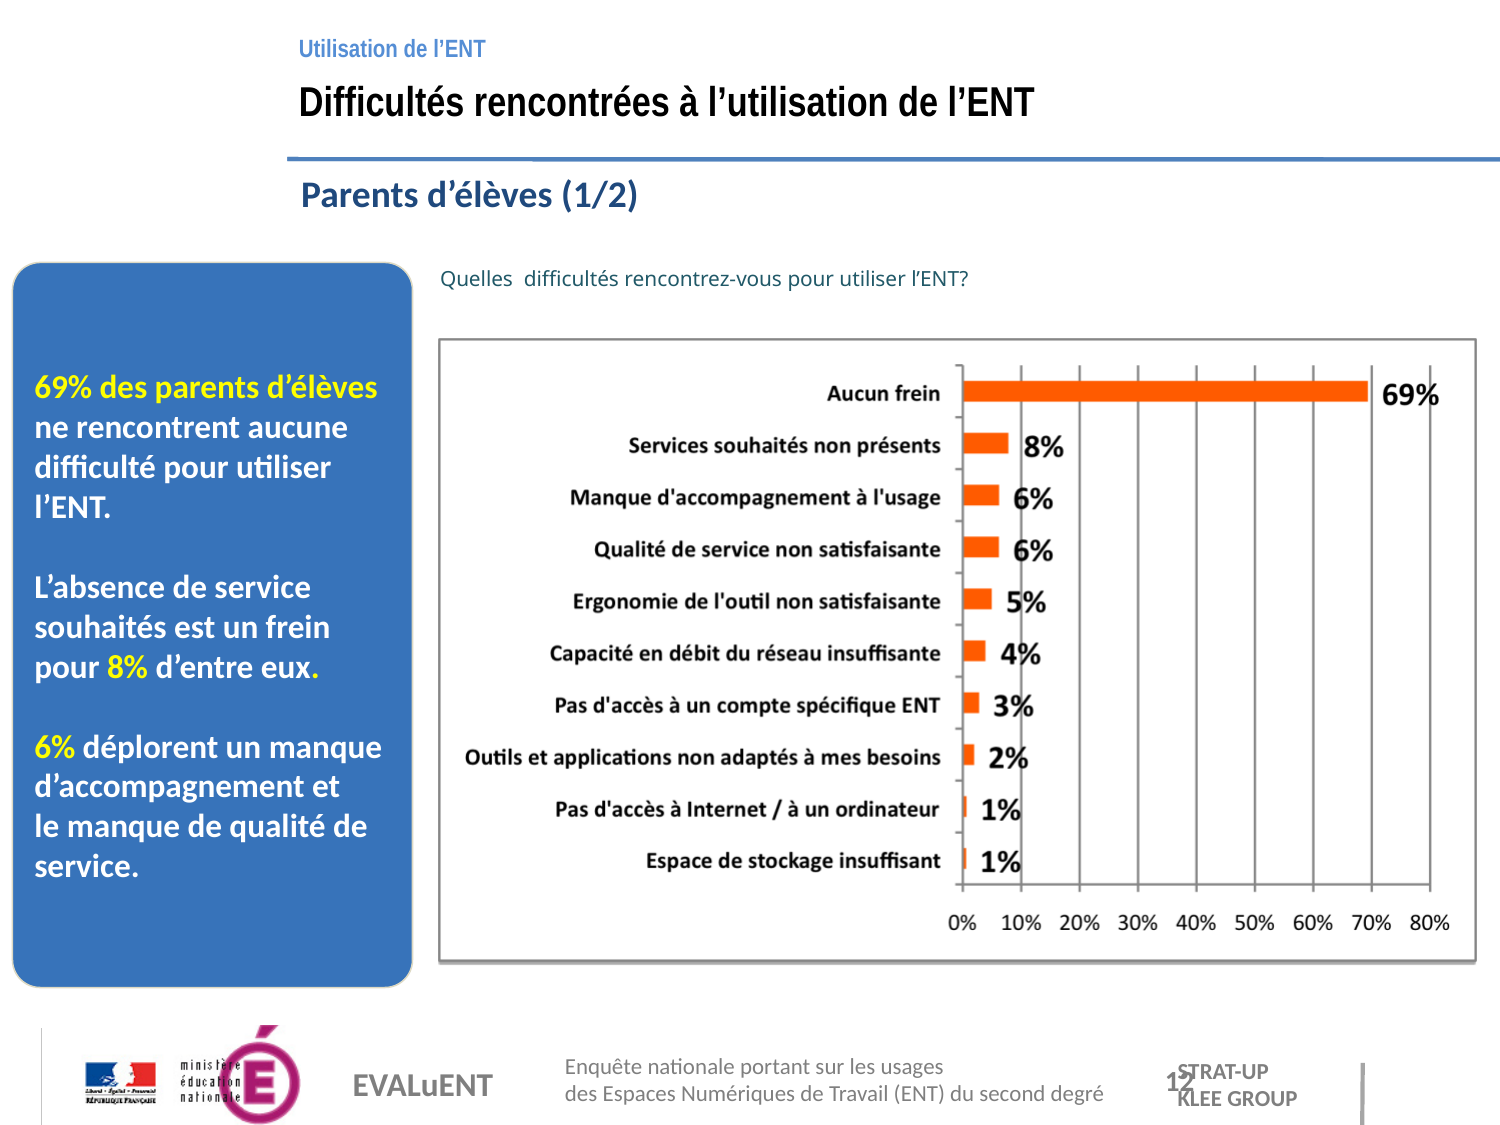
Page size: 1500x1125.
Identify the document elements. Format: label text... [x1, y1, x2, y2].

text_box Utilisation de l’ENT Difficultés rencontrées à l’utilisation de l’ENT [284, 25, 1455, 100]
text_box 69% des parents d’élèves ne rencontrent aucune difficulté pour utiliser l’ENT. L’absence de service souhaités est un frein pour 8% d’entre eux. 6% déplorent un manque d’accompagnement et le manque de qualité de service. [12, 262, 413, 988]
text_box [1074, 1050, 1426, 1110]
picture [437, 337, 1478, 963]
text_box Quelles difficultés rencontrez-vous pour utiliser l’ENT? [425, 258, 1500, 300]
text_box Parents d’élèves (1/2) [286, 162, 657, 224]
